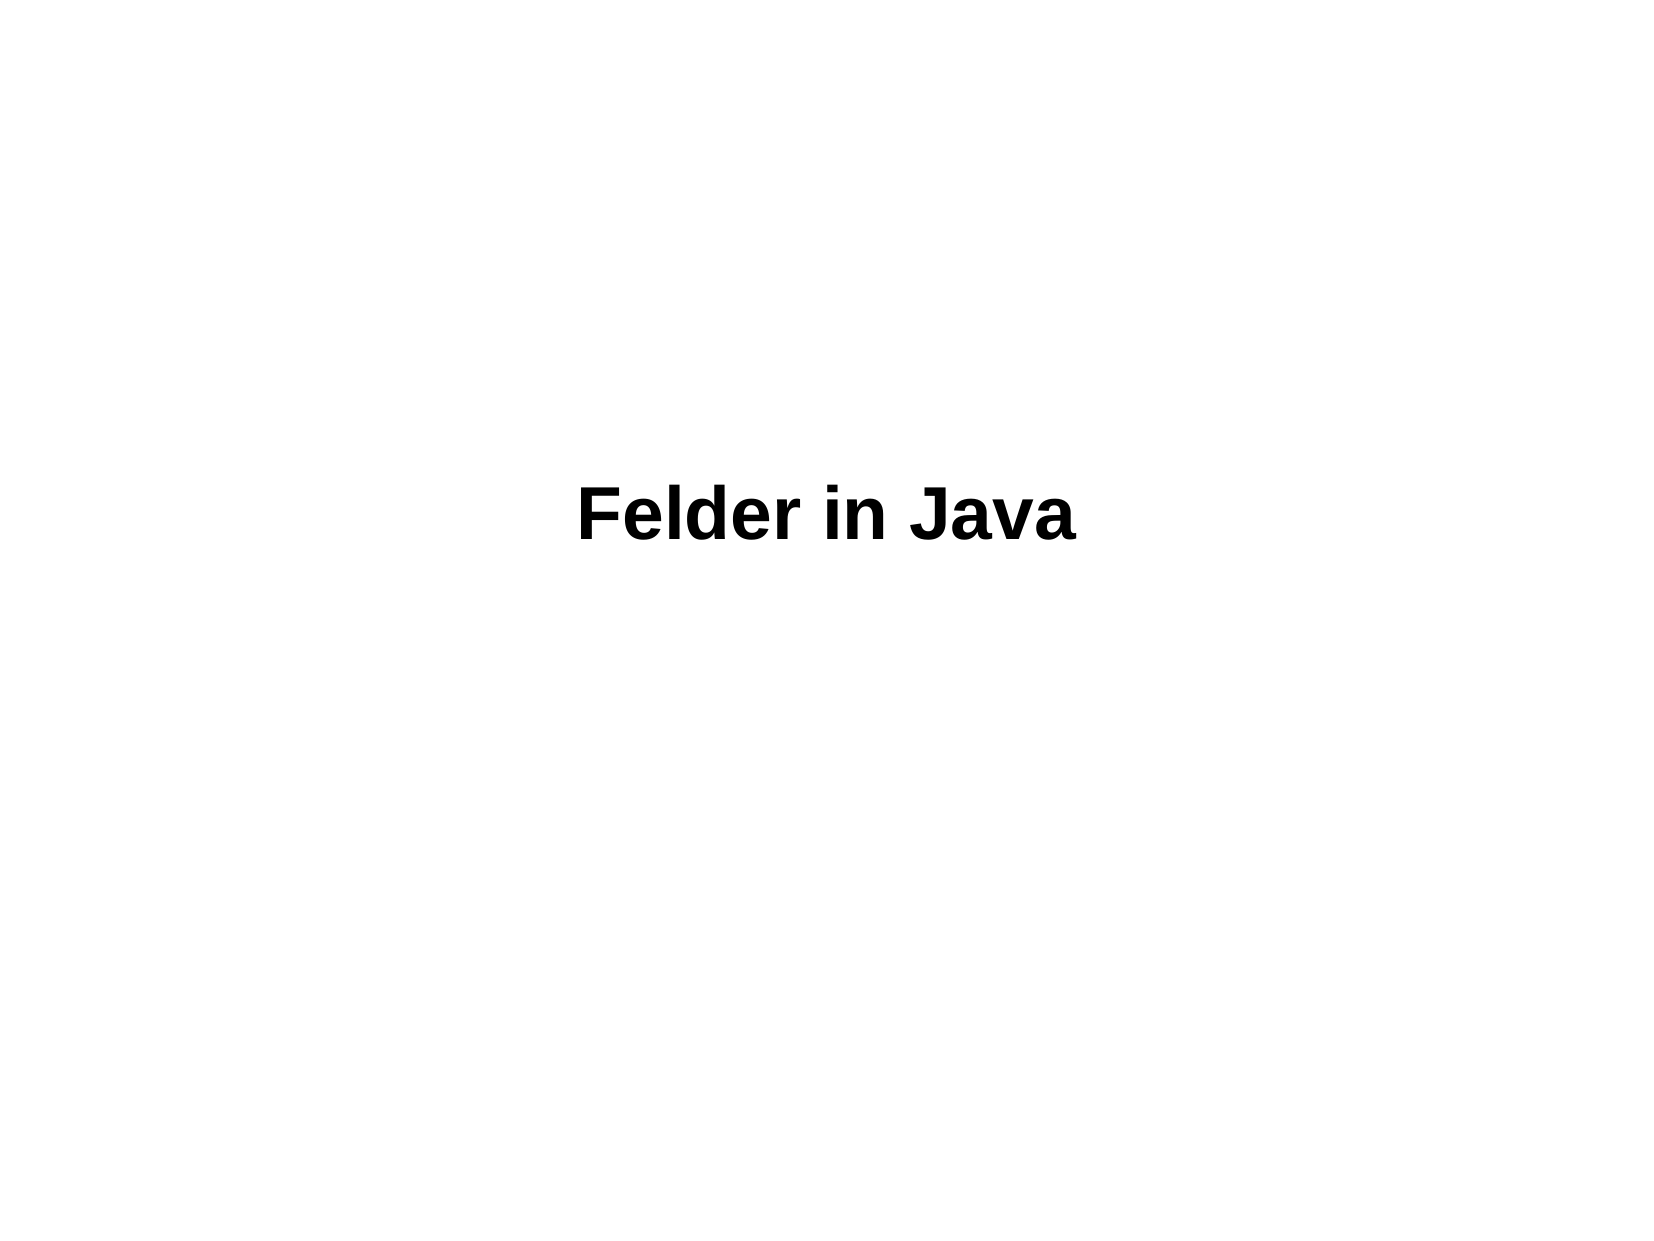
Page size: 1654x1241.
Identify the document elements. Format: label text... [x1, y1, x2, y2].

title Felder in Java [82, 417, 1571, 610]
